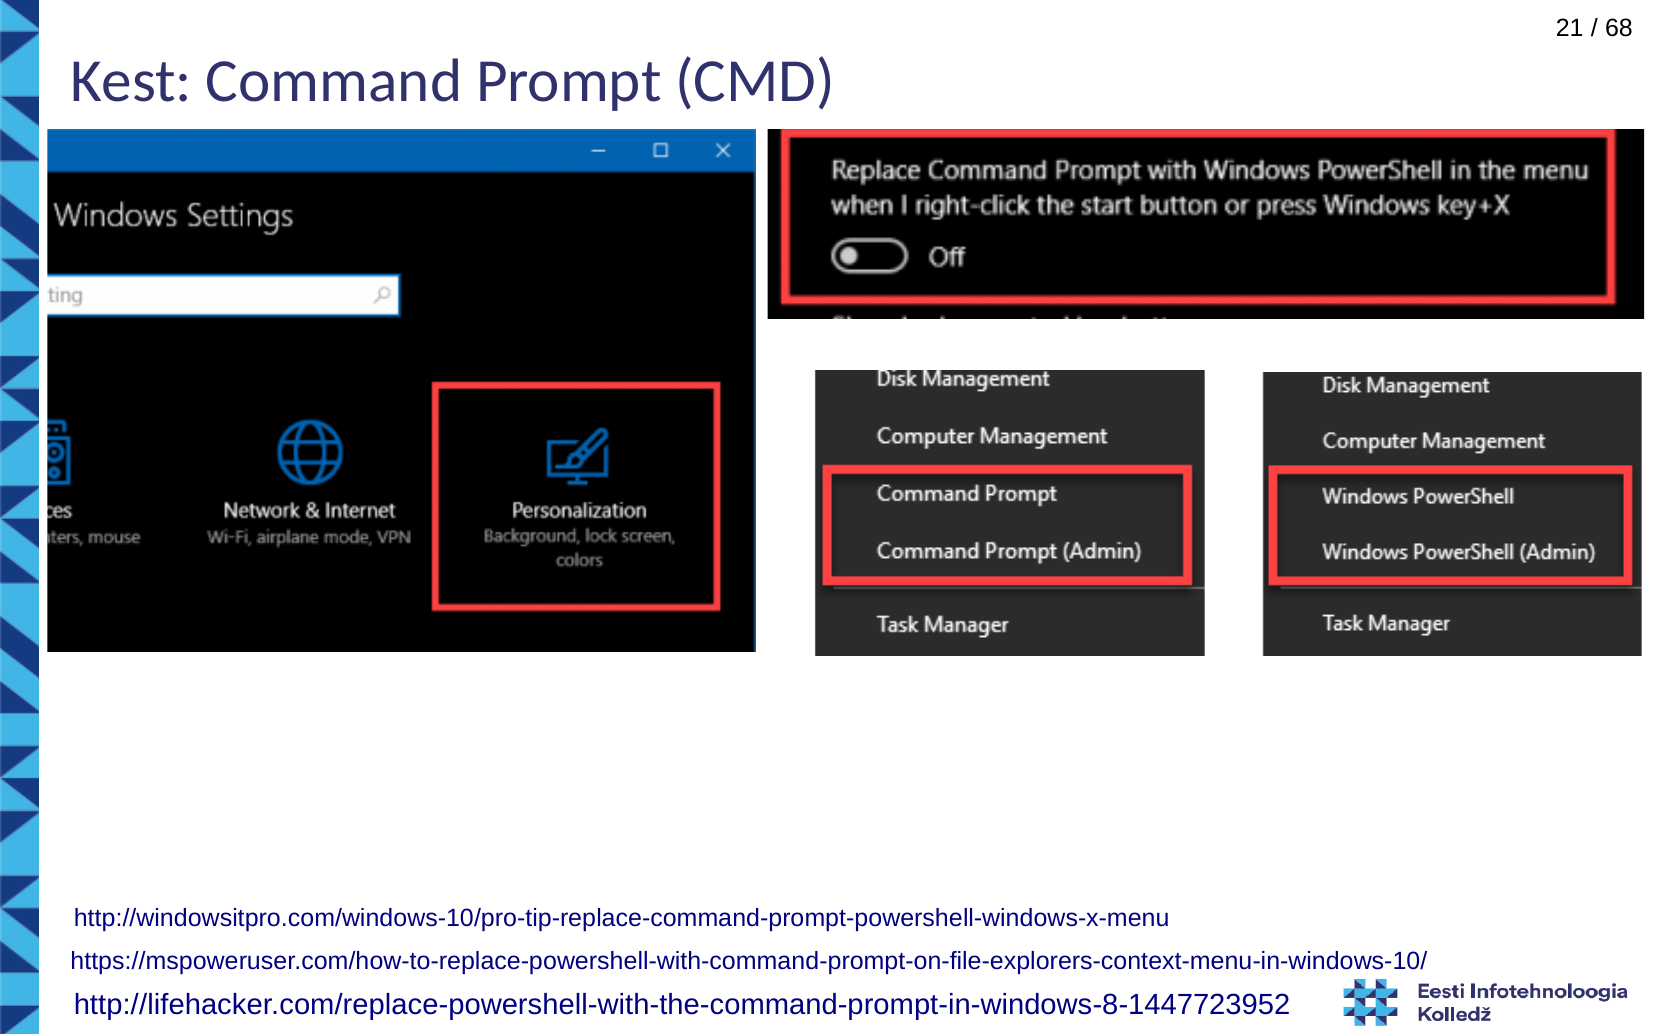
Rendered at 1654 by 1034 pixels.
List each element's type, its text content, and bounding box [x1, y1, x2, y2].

picture [814, 370, 1205, 656]
picture [47, 129, 756, 652]
text_box https://mspoweruser.com/how-to-replace-powershell-with-command-prompt-on-file-explorers-context-menu-in-windows-10/ [55, 938, 1474, 982]
text_box http://lifehacker.com/replace-powershell-with-the-command-prompt-in-windows-8-1447723952 [59, 980, 1323, 1034]
text_box http://windowsitpro.com/windows-10/pro-tip-replace-command-prompt-powershell-windows-x-menu [59, 896, 1205, 938]
title Kest: Command Prompt (CMD) [70, 41, 1630, 130]
picture [767, 129, 1645, 319]
picture [1262, 372, 1642, 656]
